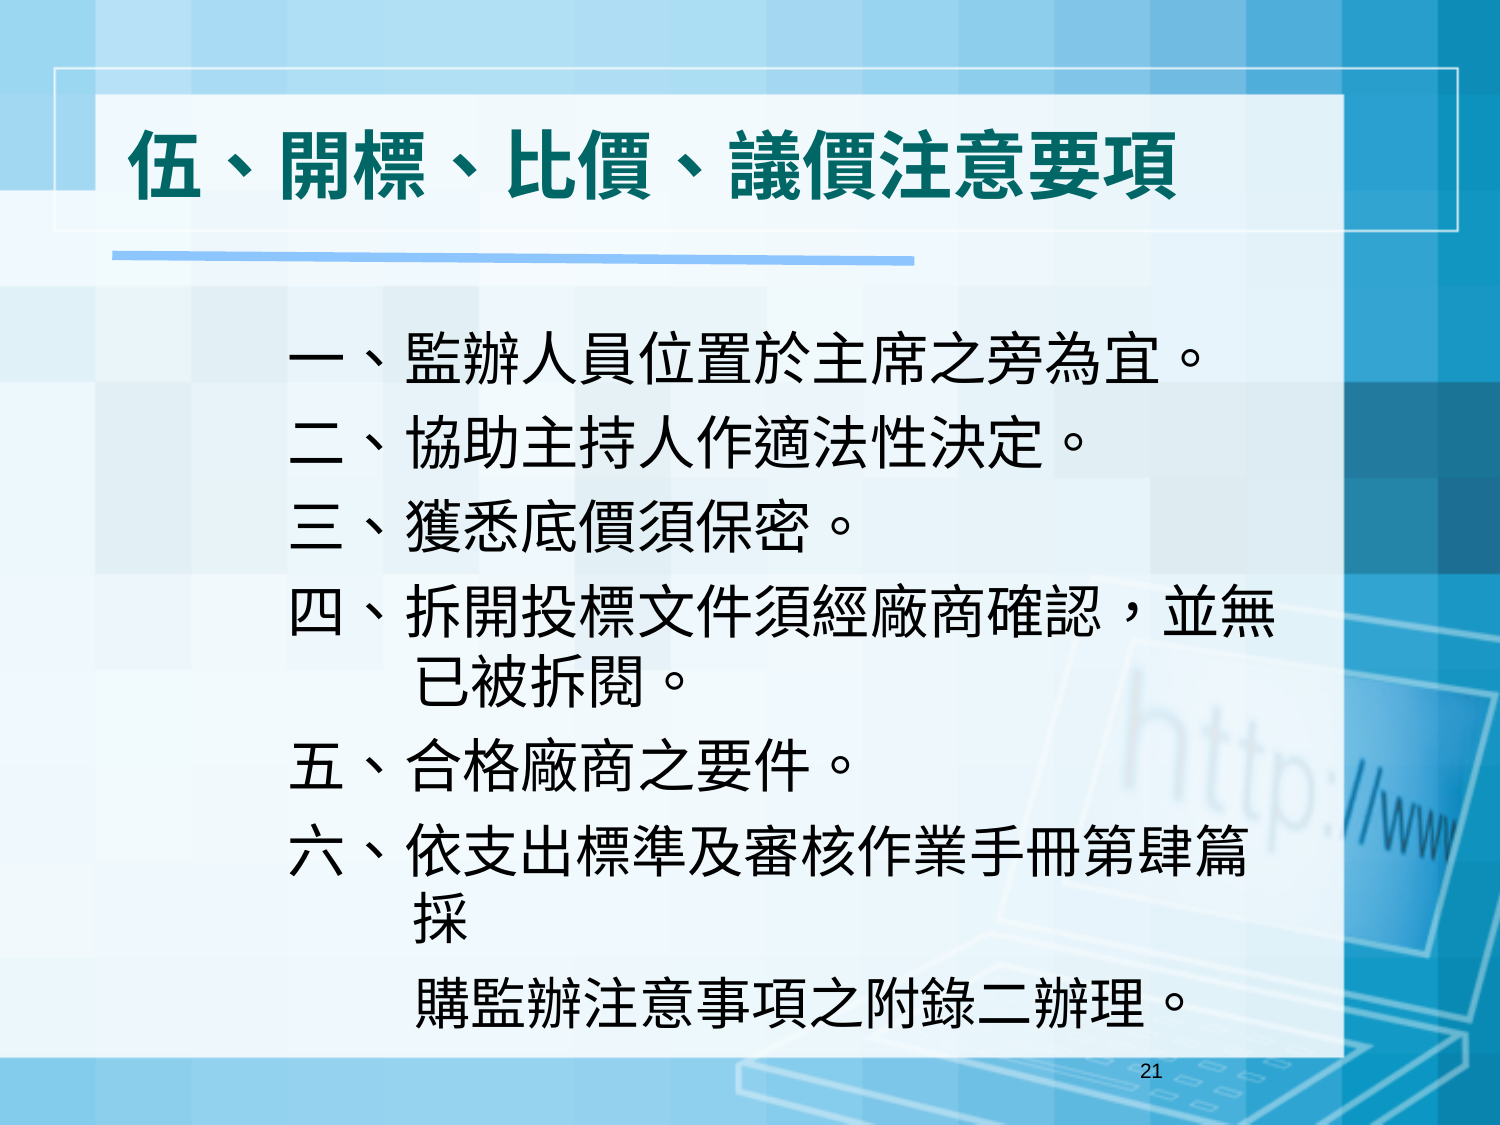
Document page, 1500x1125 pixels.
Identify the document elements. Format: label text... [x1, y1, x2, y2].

title 伍、開標、比價、議價注意要項 [112, 261, 819, 266]
list 一、監辦人員位置於主席之旁為宜。 二、協助主持人作適法性決定。 三、獲悉底價須保密。 四、拆開投標文件須經廠商確認，並無已被拆閱。 五、合格廠商之要件。 六、依支出標準及審核作業手冊第肆篇採 購監辦注意事項之附錄二辦理。 [147, 314, 1317, 1048]
title 伍、開標、比價、議價注意要項 [112, 78, 1463, 266]
text_box [1074, 1024, 1426, 1125]
